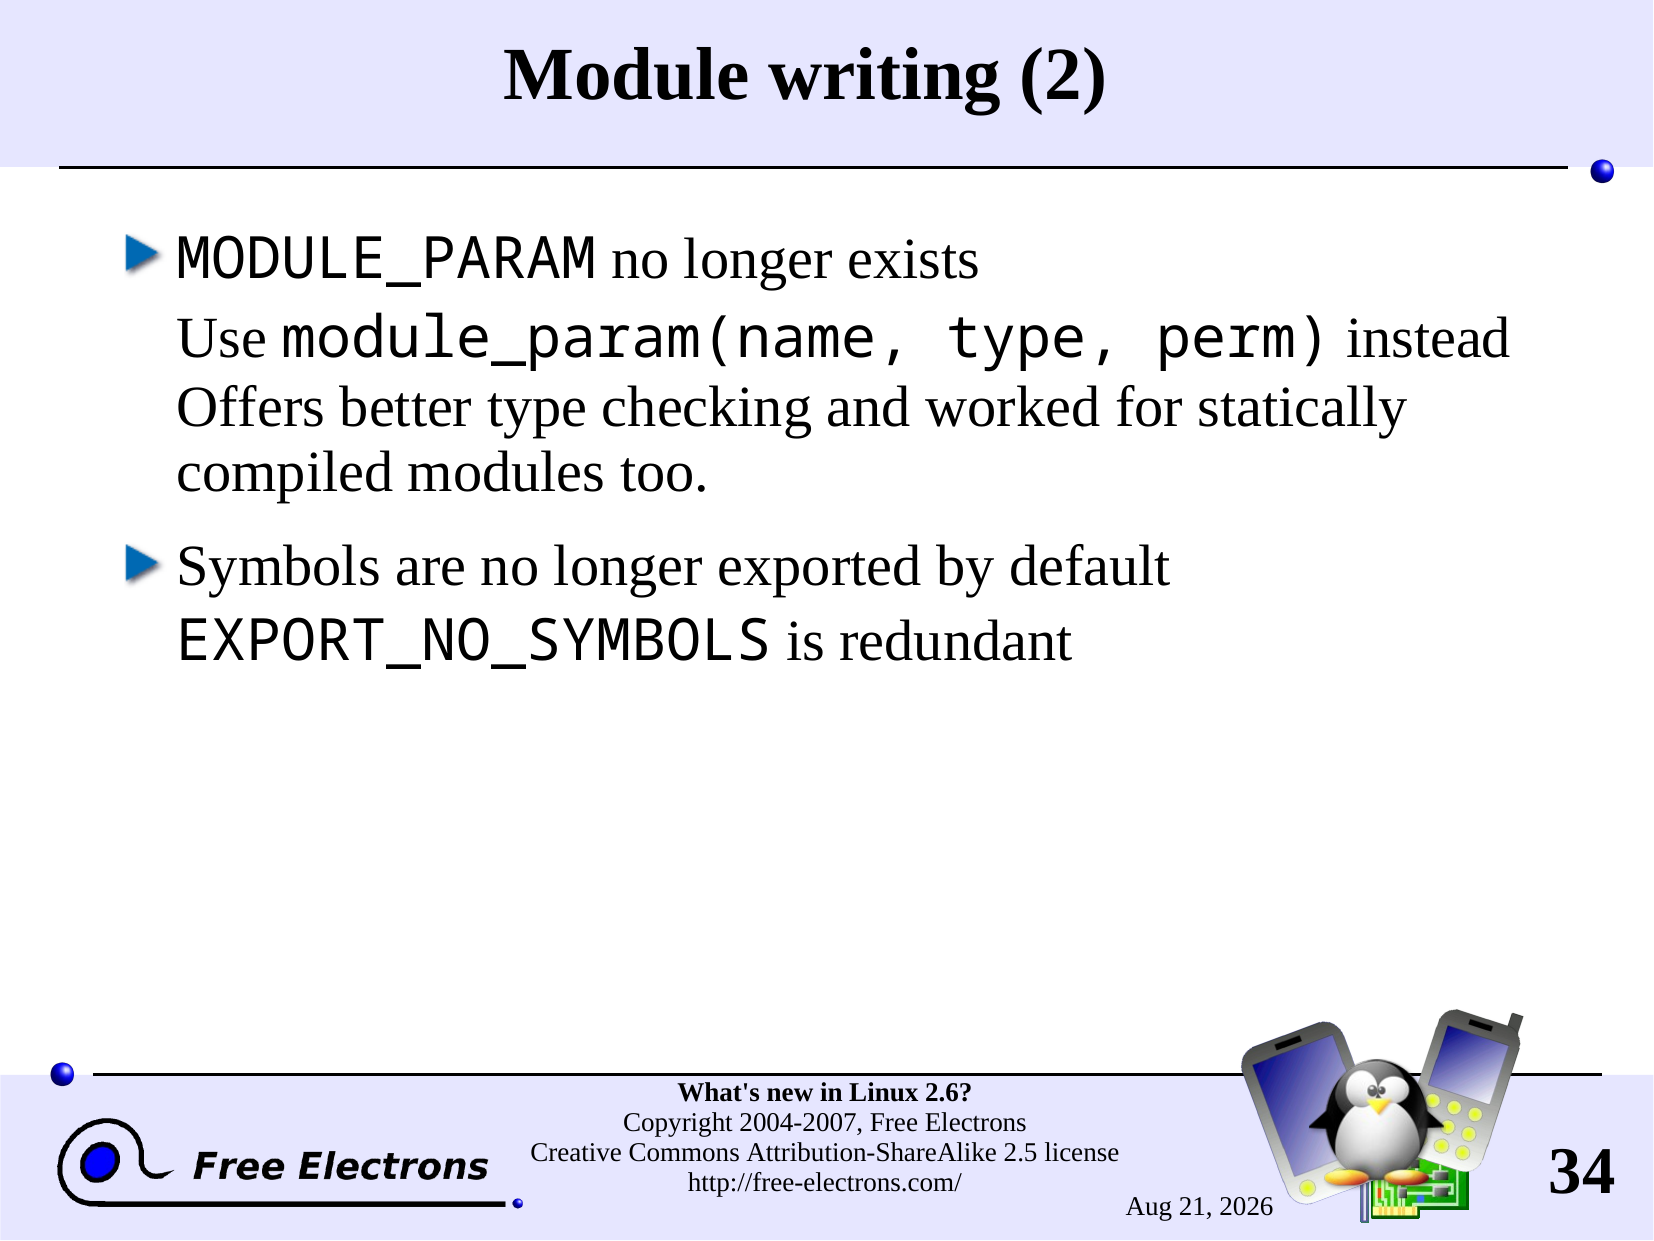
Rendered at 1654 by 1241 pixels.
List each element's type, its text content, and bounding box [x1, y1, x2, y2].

title Module writing (2) [60, 12, 1551, 138]
list MODULE_PARAM no longer exists Use module_param(name, type, perm) instead Offers better type checking and worked for statically compiled modules too. Symbols are no longer exported by default EXPORT_NO_SYMBOLS is redundant [105, 216, 1518, 1066]
picture [1231, 1007, 1538, 1241]
picture [50, 1107, 527, 1216]
